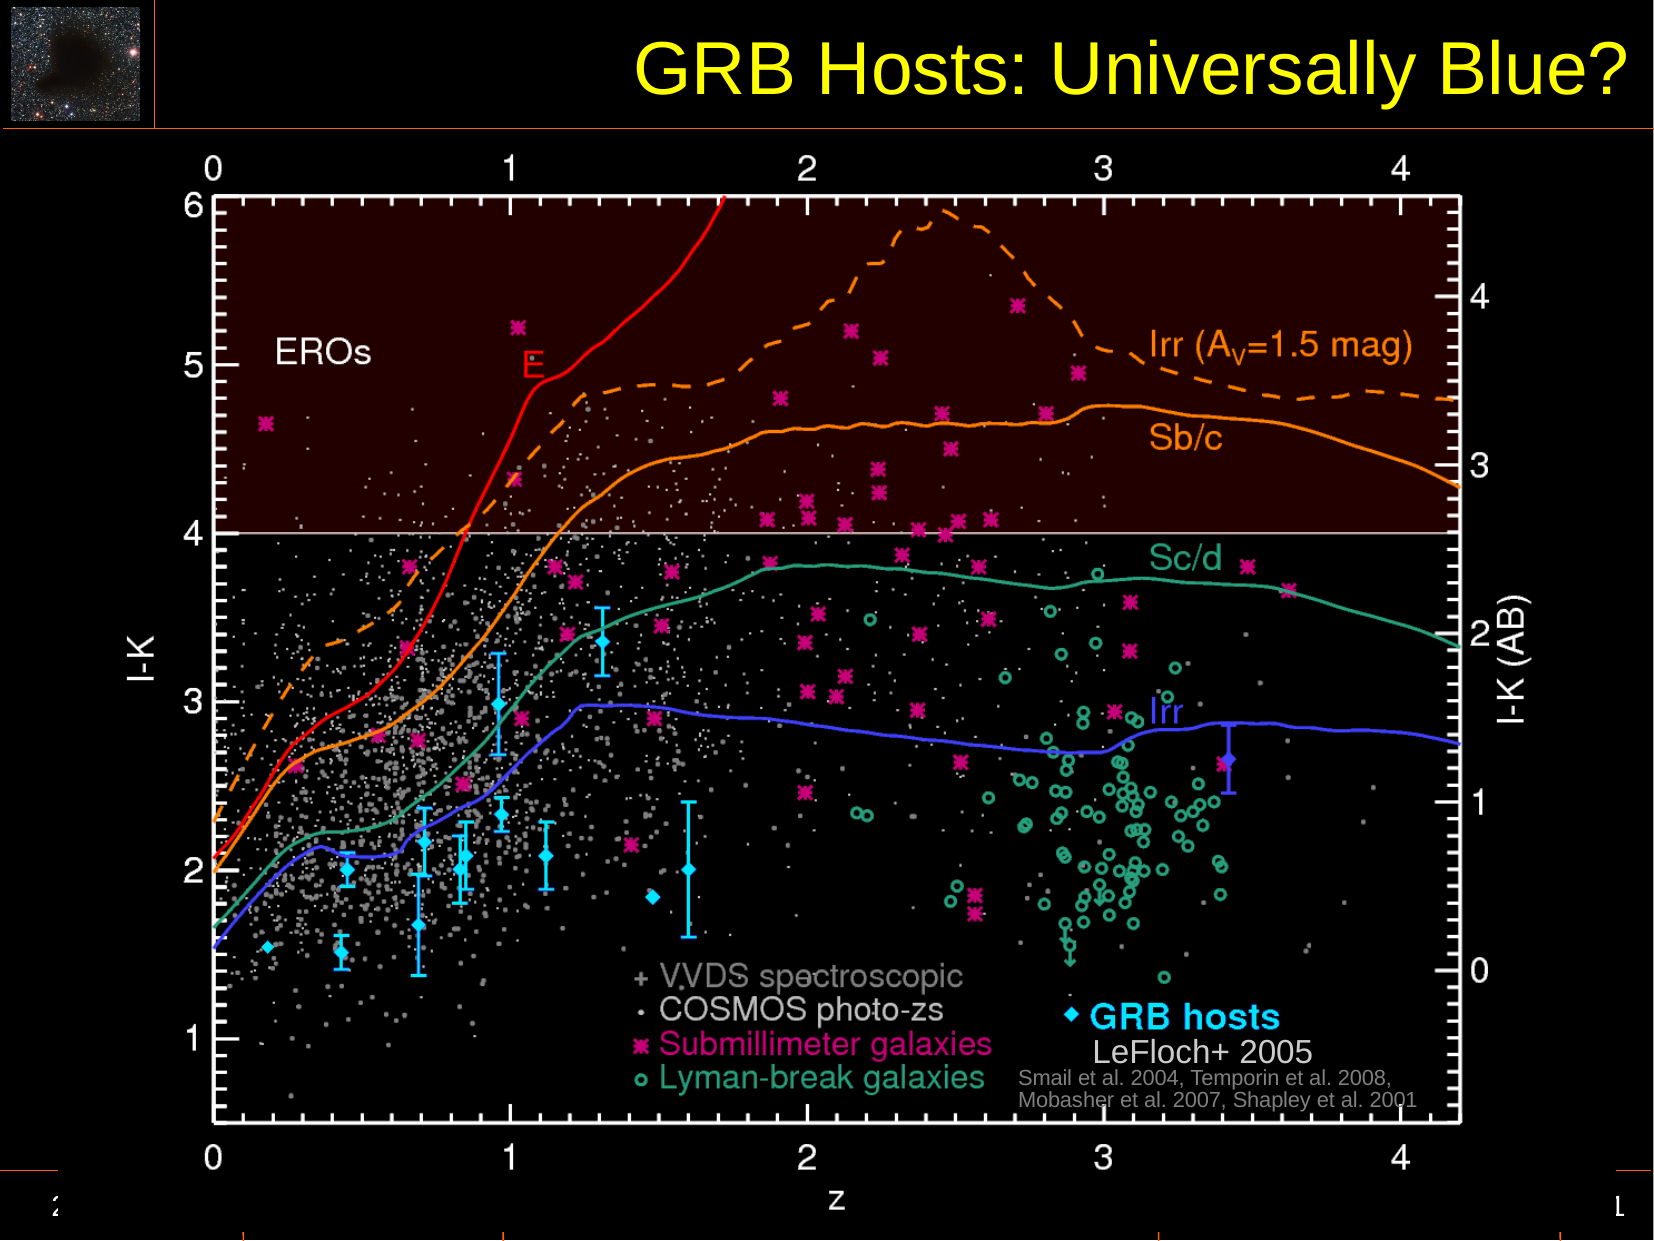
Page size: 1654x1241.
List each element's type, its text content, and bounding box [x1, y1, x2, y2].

title GRB Hosts: Universally Blue? [225, 17, 1631, 119]
picture [58, 144, 1616, 1232]
text_box LeFloch+ 2005 [1077, 1026, 1378, 1057]
text_box Smail et al. 2004, Temporin et al. 2008, Mobasher et al. 2007, Shapley et al. 2001 [1003, 1057, 1463, 1133]
picture [11, 7, 140, 121]
